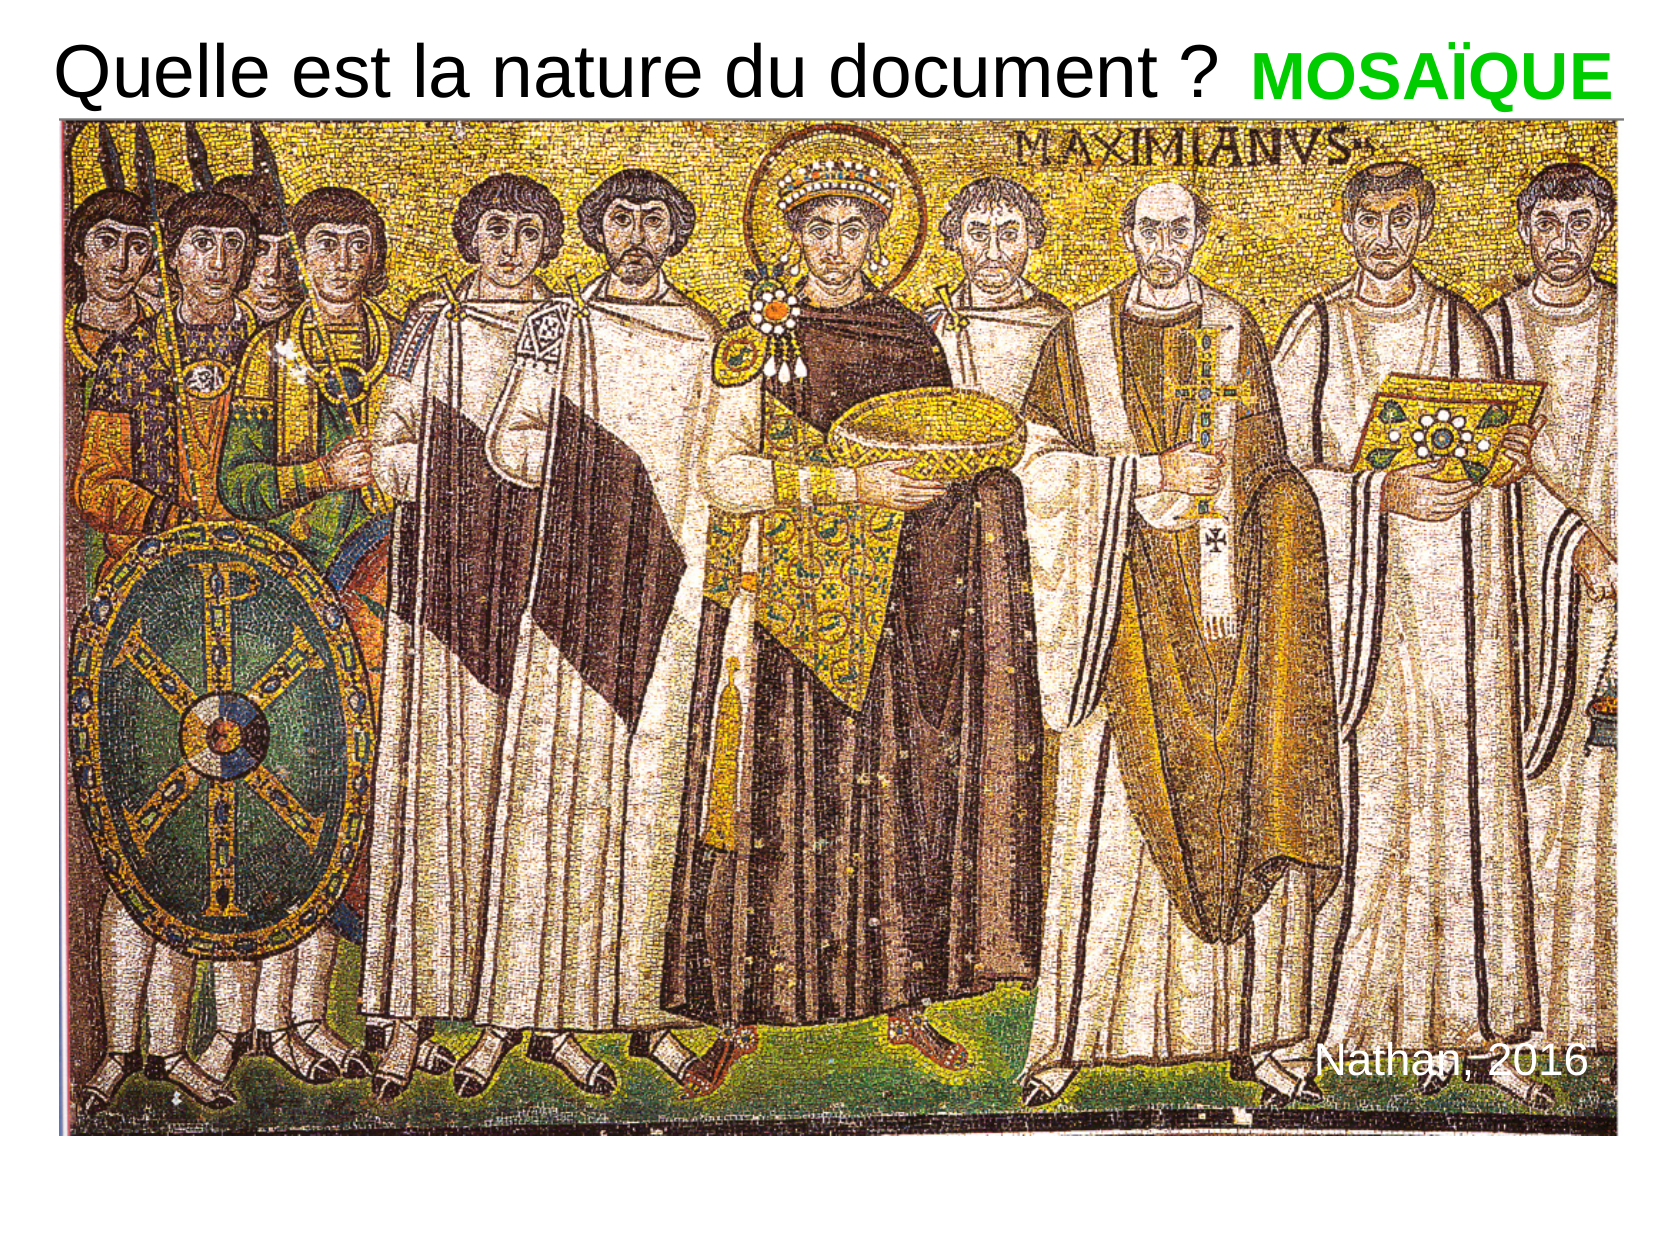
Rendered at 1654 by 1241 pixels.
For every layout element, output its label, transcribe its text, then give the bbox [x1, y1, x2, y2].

title MOSAÏQUE [1240, 29, 1625, 119]
title Quelle est la nature du document ? [29, 29, 1240, 114]
picture [59, 118, 1624, 1136]
text_box Nathan, 2016 [1299, 1026, 1654, 1093]
